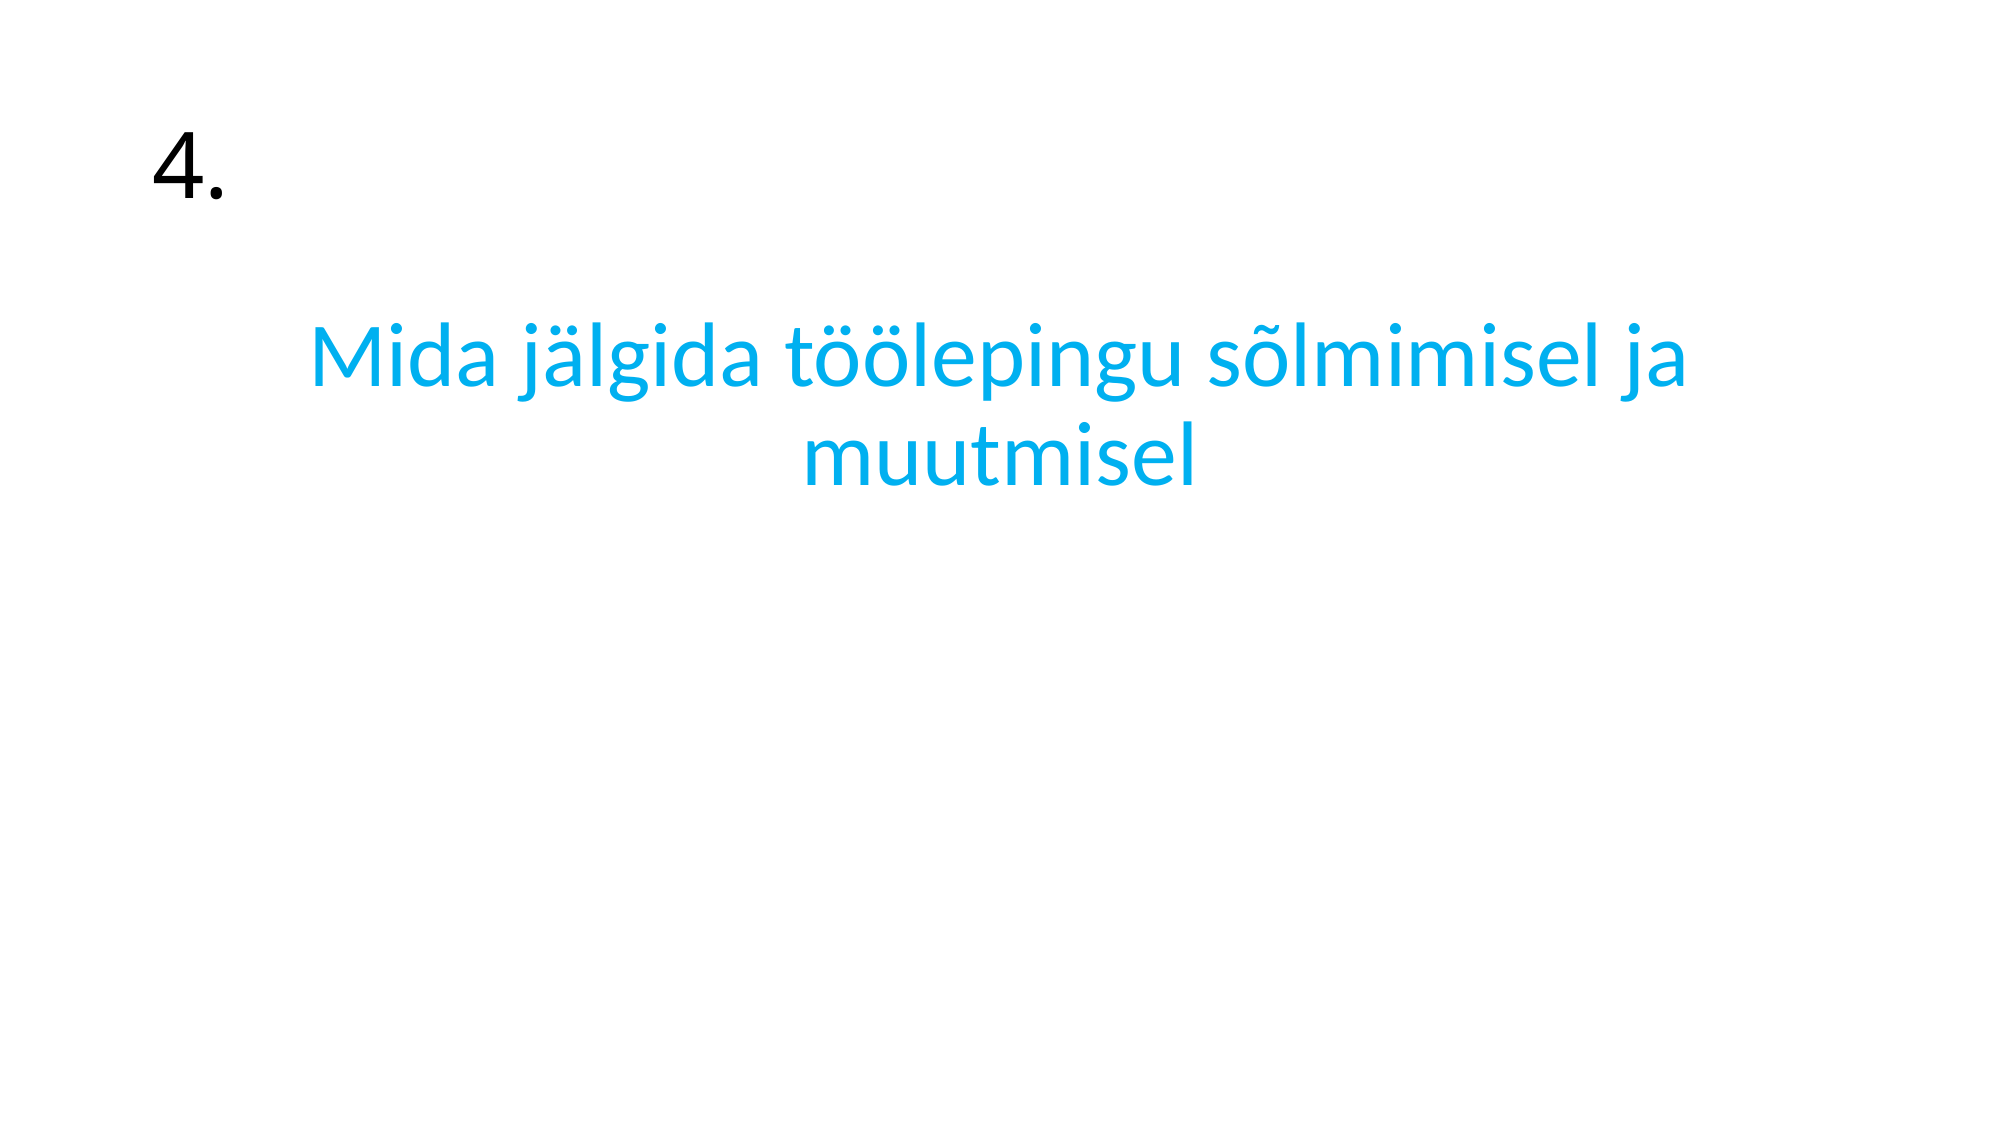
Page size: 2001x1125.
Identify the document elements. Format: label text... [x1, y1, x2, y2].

list Mida jälgida töölepingu sõlmimisel ja muutmisel [137, 299, 1863, 1014]
title 4. [137, 59, 1863, 278]
